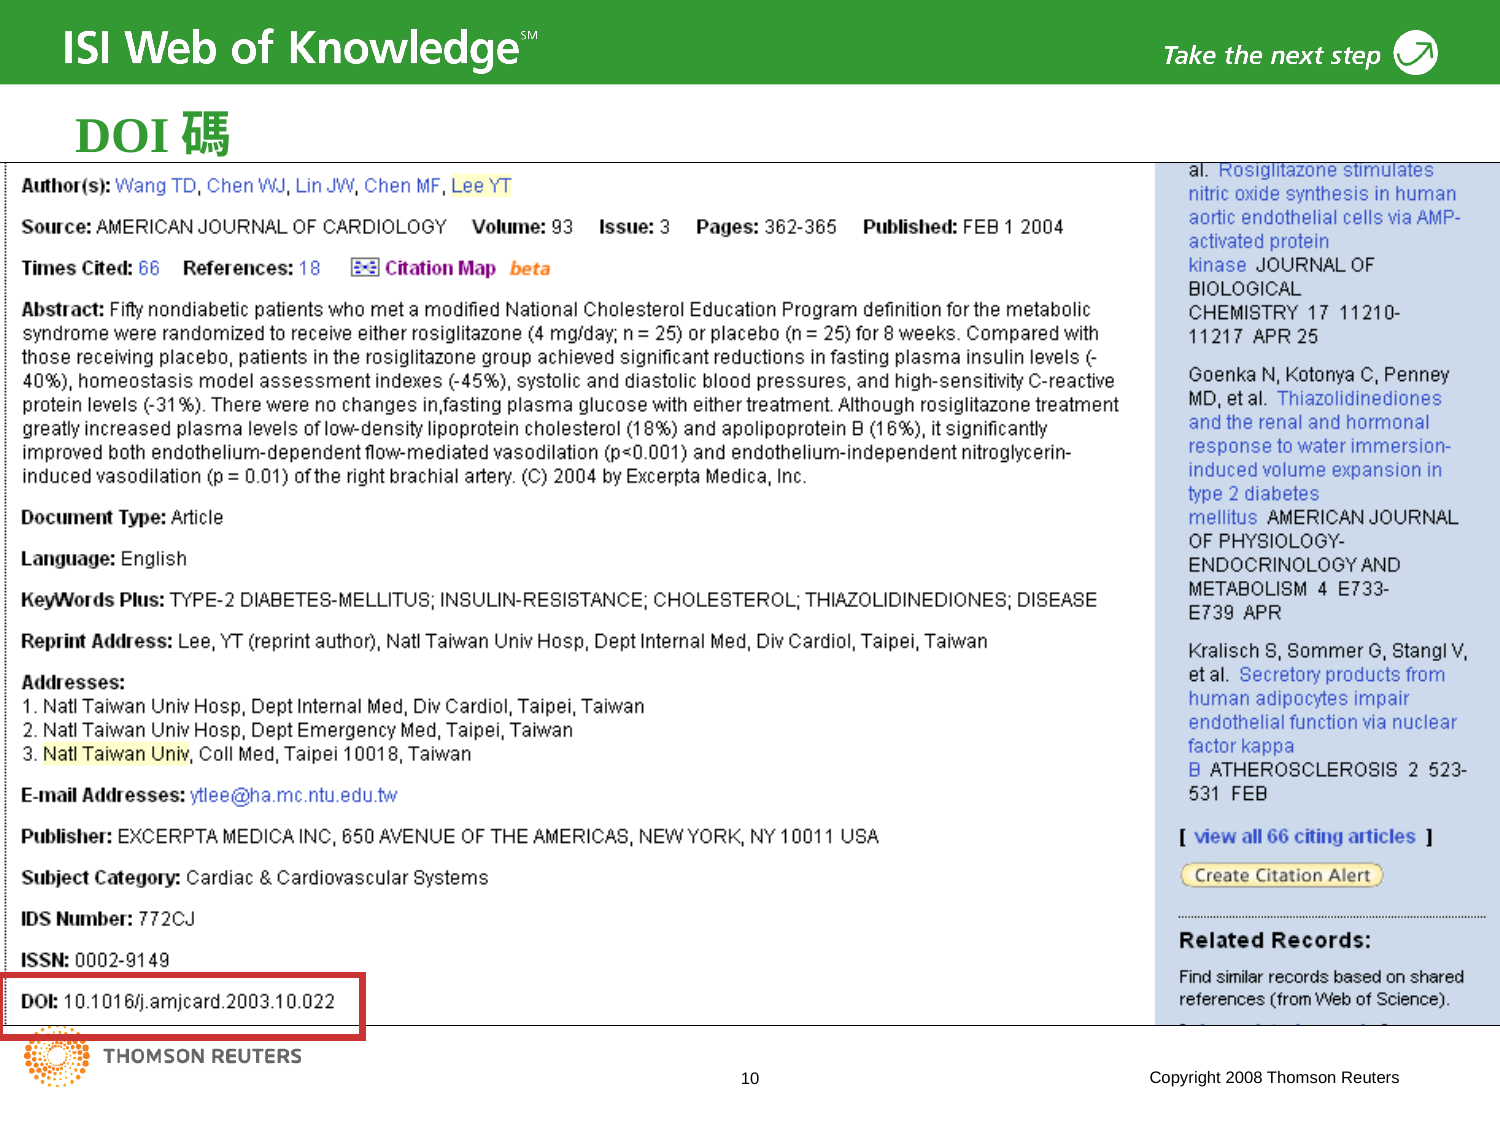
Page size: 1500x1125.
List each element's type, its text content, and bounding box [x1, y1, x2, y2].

picture [0, 162, 1500, 1026]
picture [3, 978, 359, 1026]
title DOI碼 [75, 87, 1426, 162]
